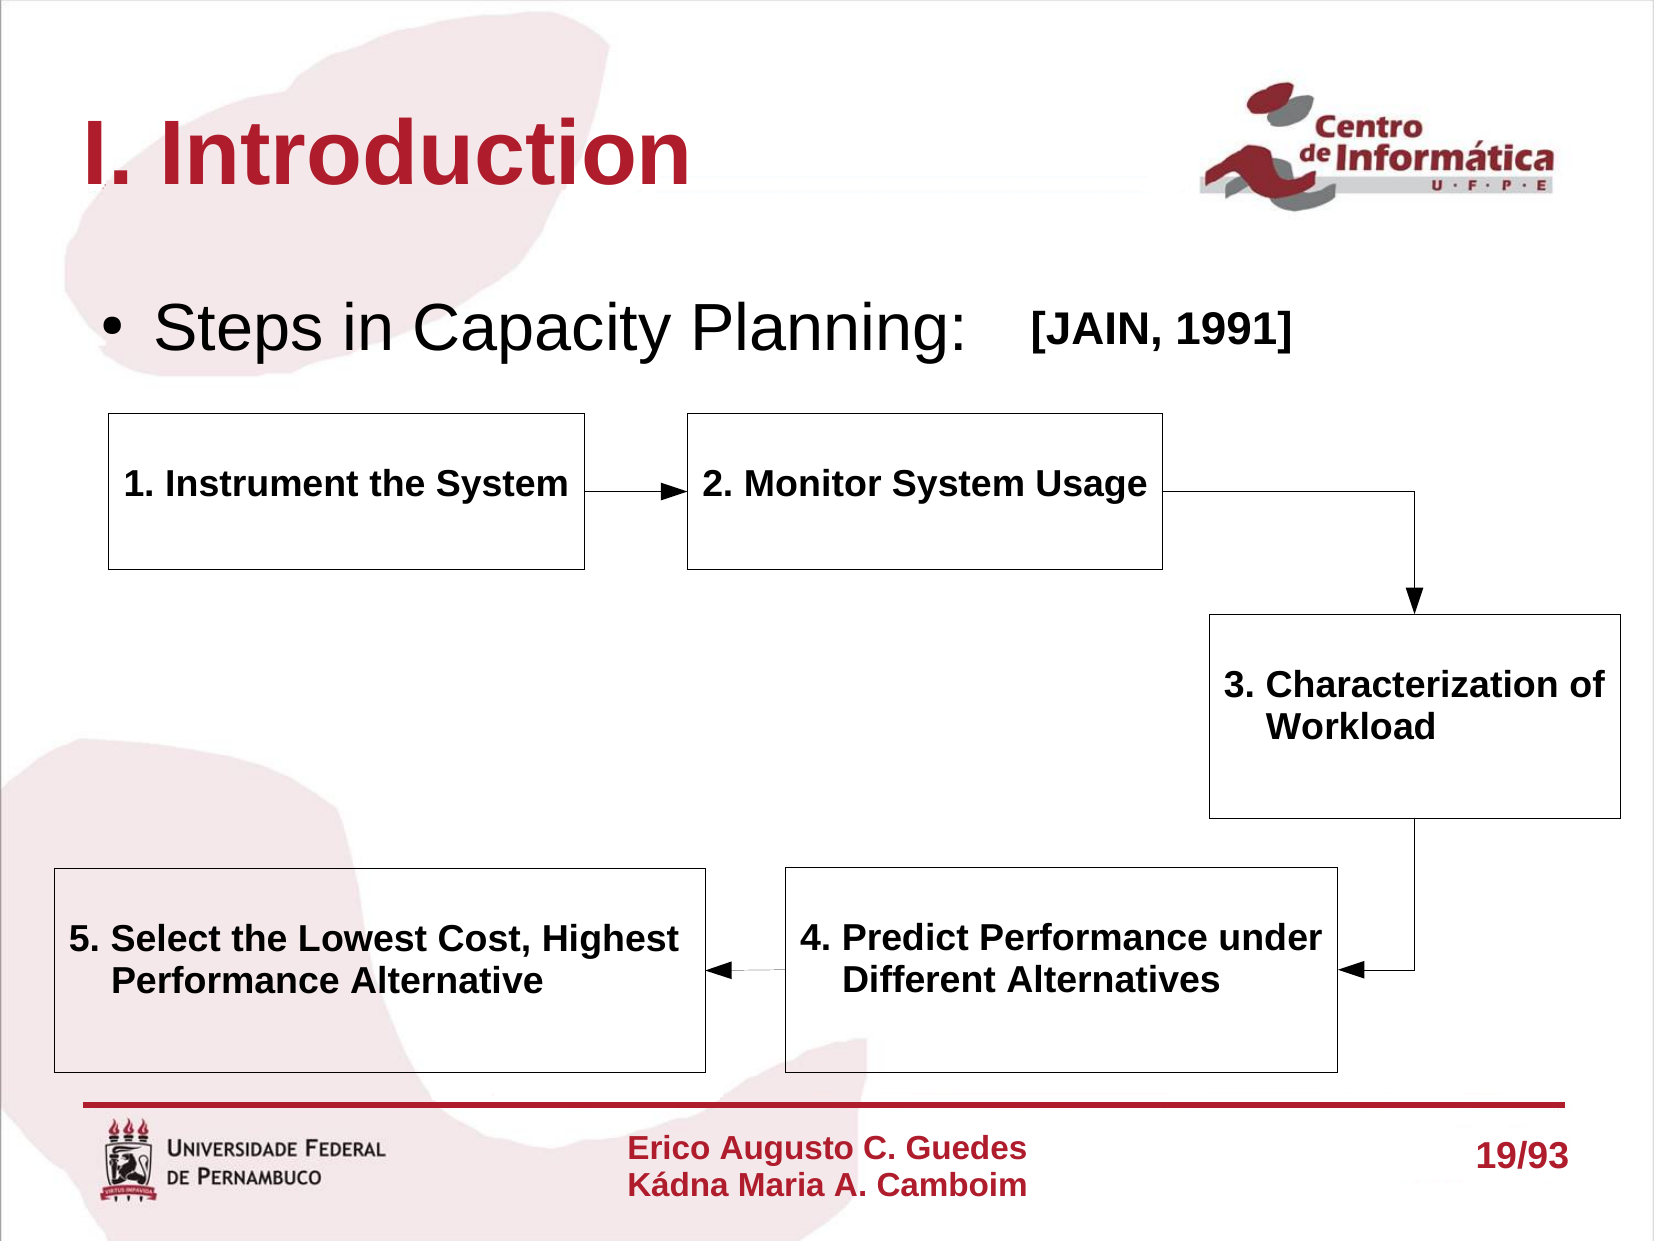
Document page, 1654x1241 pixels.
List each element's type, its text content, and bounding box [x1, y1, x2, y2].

text_box 3. Characterization of Workload [1209, 614, 1621, 819]
title I. Introduction [82, 56, 1571, 250]
text_box 4. Predict Performance under Different Alternatives [785, 867, 1338, 1073]
text_box 2. Monitor System Usage [687, 413, 1163, 570]
picture [0, 0, 1654, 1241]
text_box [JAIN, 1991] [1015, 295, 1308, 370]
list Steps in Capacity Planning: [82, 819, 1571, 1094]
list Steps in Capacity Planning: [82, 290, 1571, 970]
text_box 1. Instrument the System [108, 413, 585, 570]
text_box 5. Select the Lowest Cost, Highest Performance Alternative [54, 868, 706, 1073]
